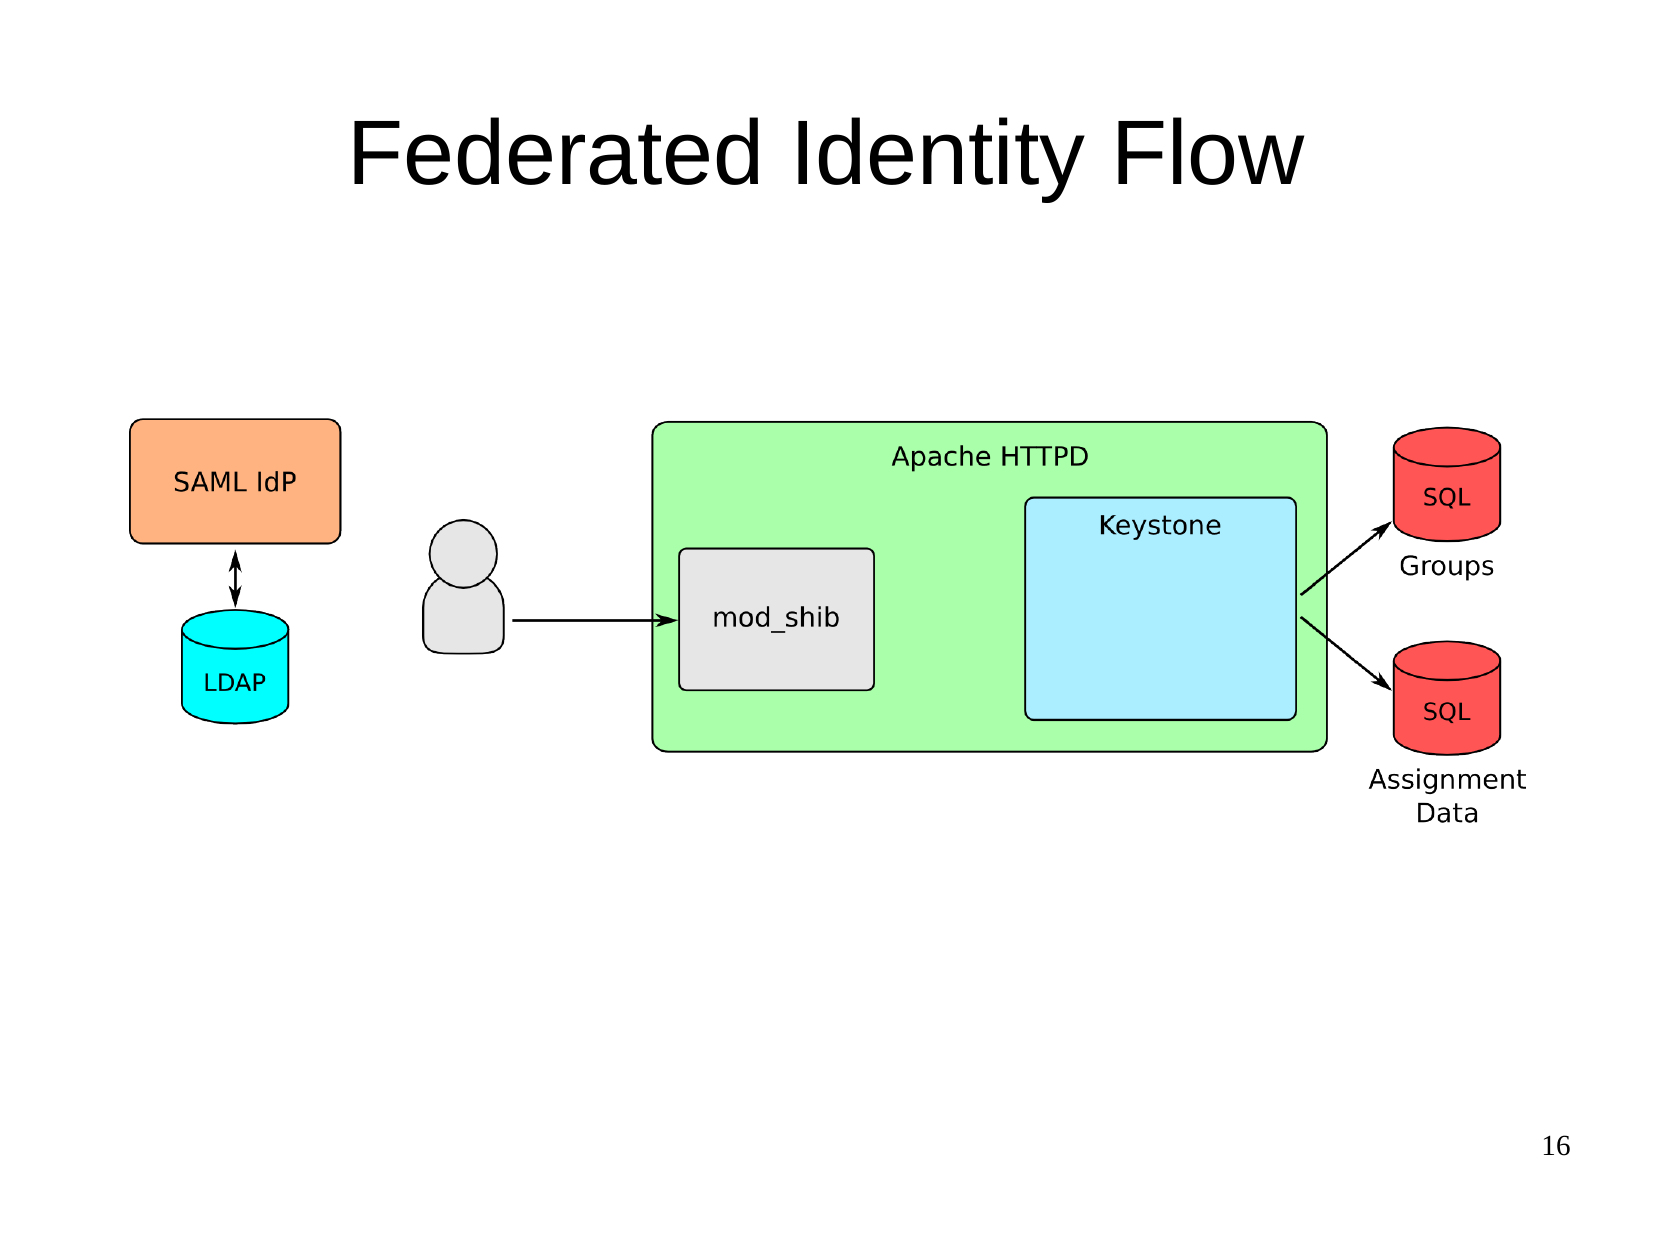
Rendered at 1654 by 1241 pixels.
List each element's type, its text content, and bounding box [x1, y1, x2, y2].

title Federated Identity Flow [82, 49, 1571, 257]
picture [97, 367, 1557, 873]
